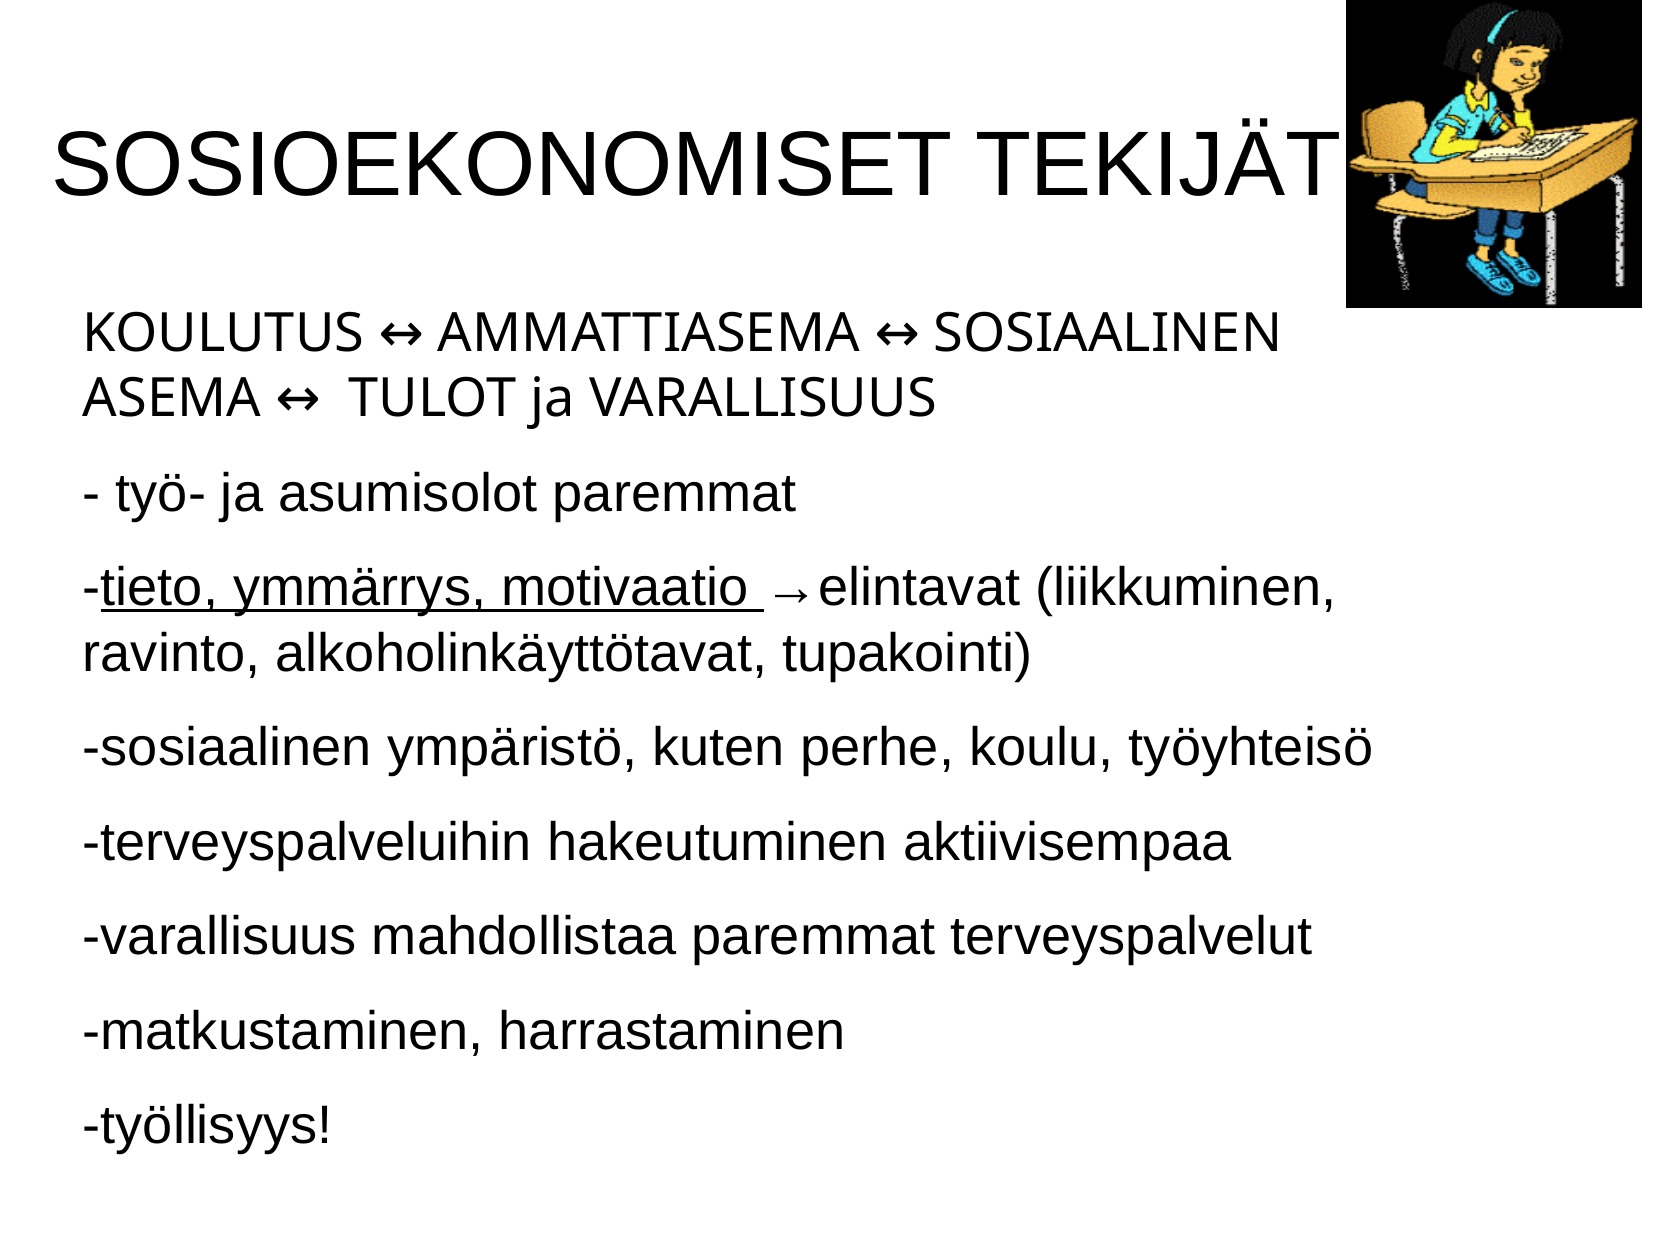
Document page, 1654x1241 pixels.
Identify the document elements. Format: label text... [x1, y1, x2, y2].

title SOSIOEKONOMISET TEKIJÄT [0, 103, 1346, 215]
picture [1346, 0, 1642, 308]
list KOULUTUS ↔ AMMATTIASEMA ↔ SOSIAALINEN ASEMA ↔ TULOT ja VARALLISUUS - työ- ja asumisolot paremmat -tieto, ymmärrys, motivaatio →elintavat (liikkuminen, ravinto, alkoholinkäyttötavat, tupakointi) -sosiaalinen ympäristö, kuten perhe, koulu, työyhteisö -terveyspalveluihin hakeutuminen aktiivisempaa -varallisuus mahdollistaa paremmat terveyspalvelut -matkustaminen, harrastaminen -työllisyys! [82, 297, 1438, 1241]
